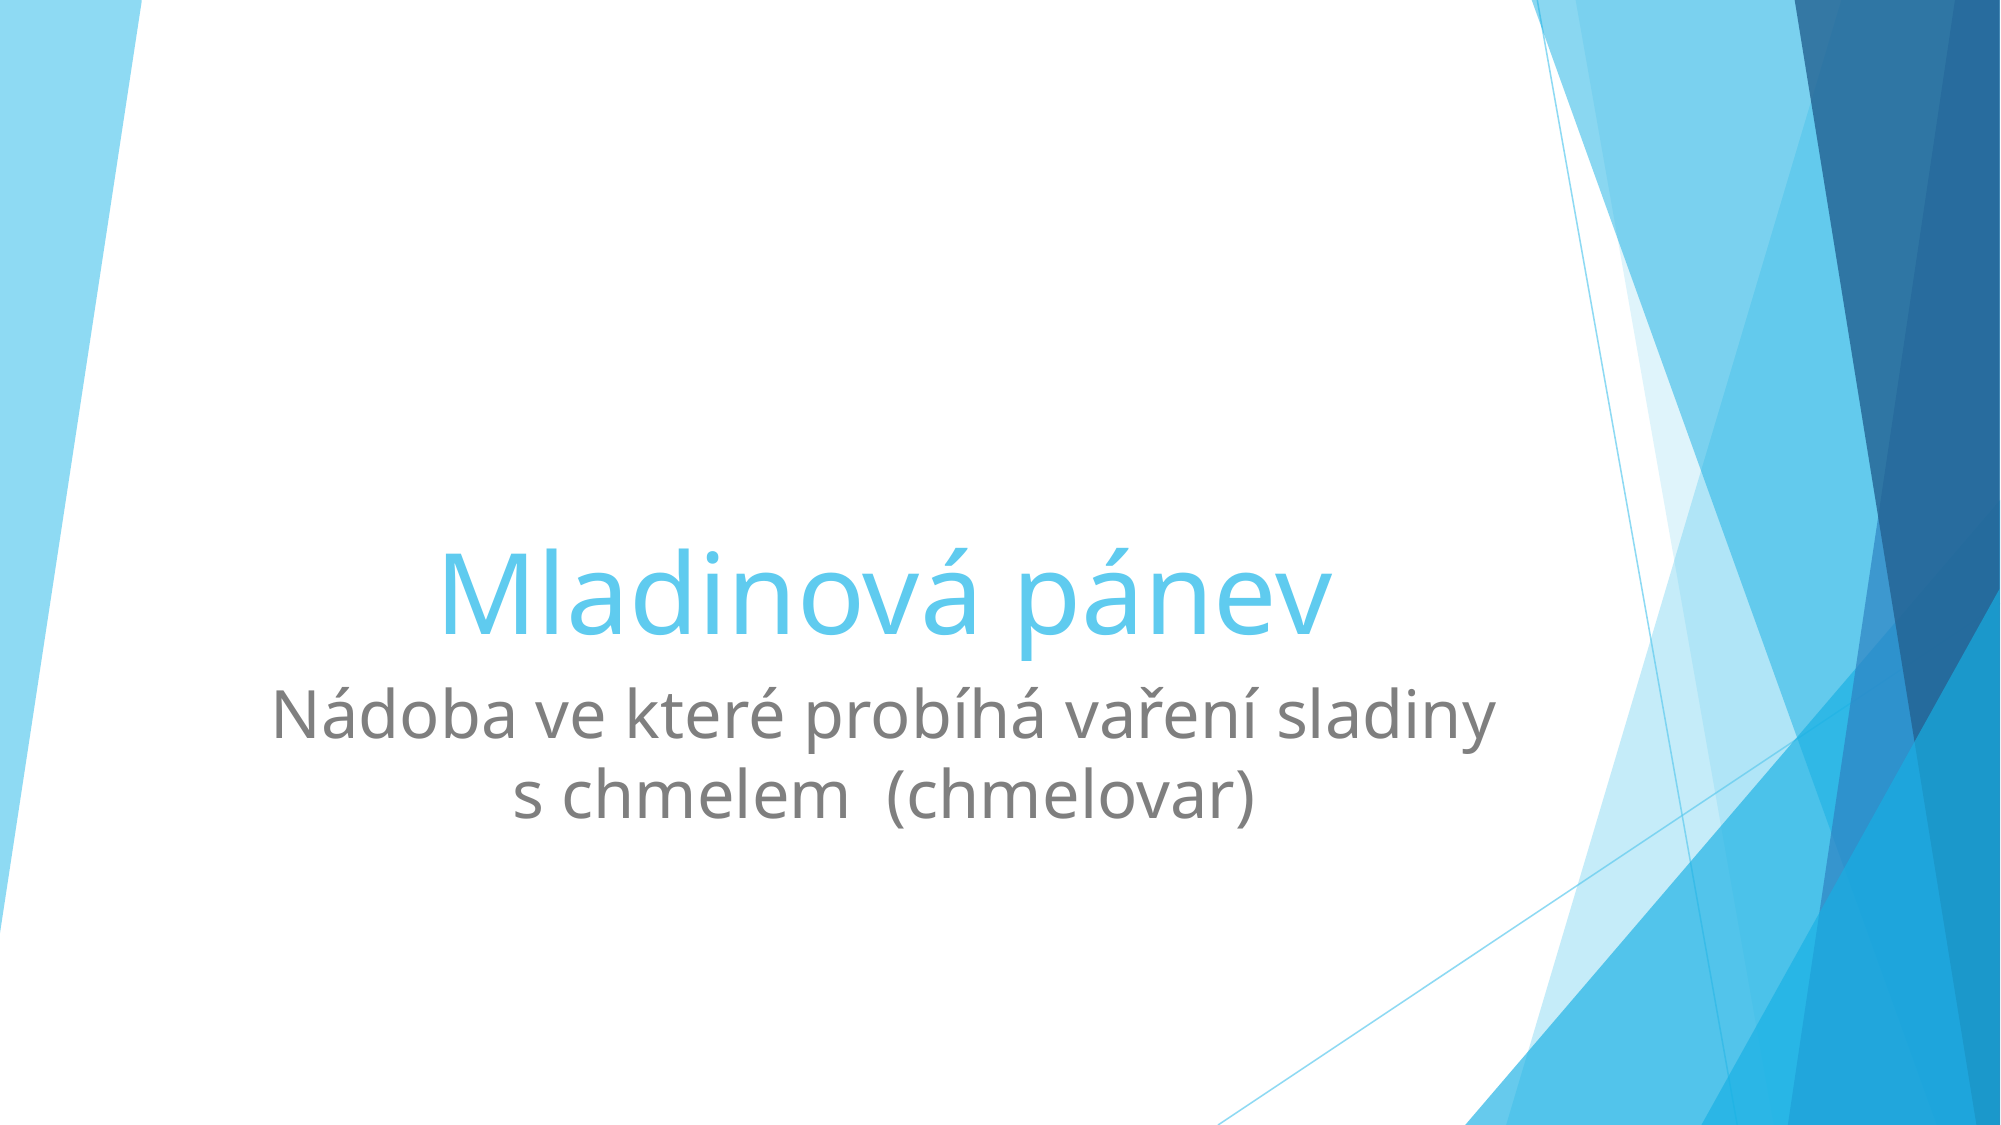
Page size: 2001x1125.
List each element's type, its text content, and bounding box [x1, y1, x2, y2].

title Mladinová pánev [247, 394, 1522, 664]
subtitle Nádoba ve které probíhá vaření sladiny s chmelem (chmelovar) [247, 664, 1522, 845]
